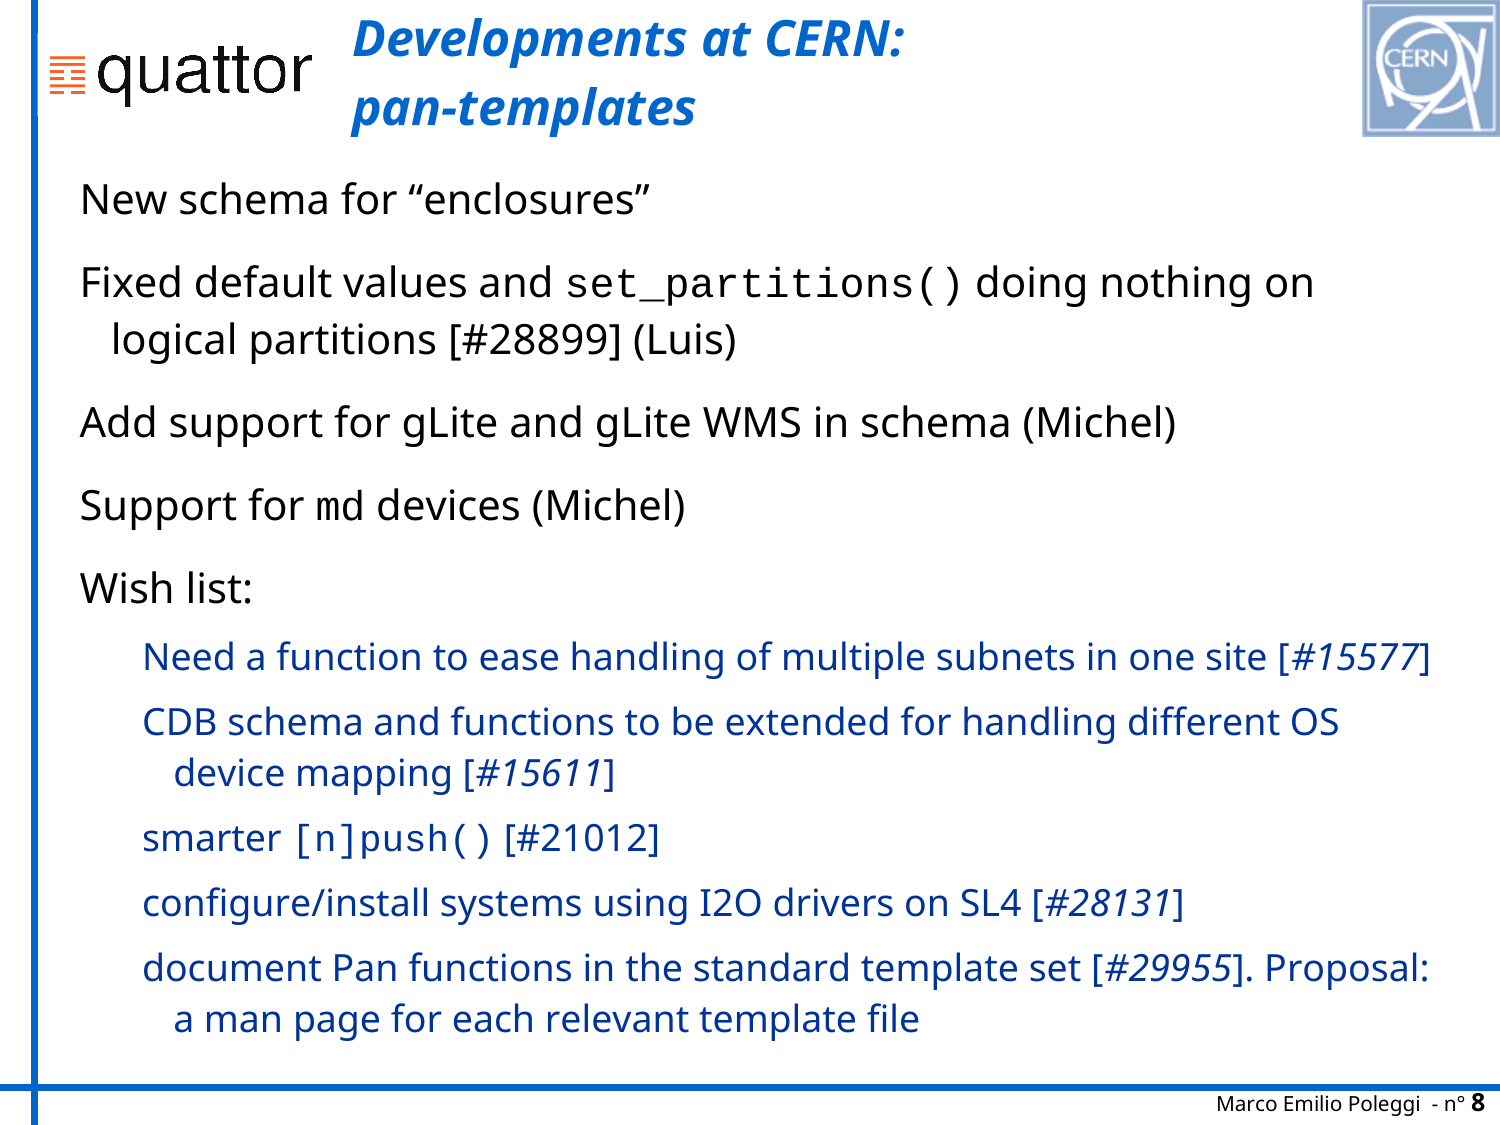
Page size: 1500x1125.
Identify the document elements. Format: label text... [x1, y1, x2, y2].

list New schema for “enclosures” Fixed default values and set_partitions() doing nothing on logical partitions [#28899] (Luis) Add support for gLite and gLite WMS in schema (Michel) Support for md devices (Michel) Wish list: Need a function to ease handling of multiple subnets in one site [#15577] CDB schema and functions to be extended for handling different OS device mapping [#15611] smarter [n]push() [#21012] configure/install systems using I2O drivers on SL4 [#28131] document Pan functions in the standard template set [#29955]. Proposal: a man page for each relevant template file [64, 162, 1450, 1051]
title Developments at CERN: pan-templates [337, 12, 1350, 148]
